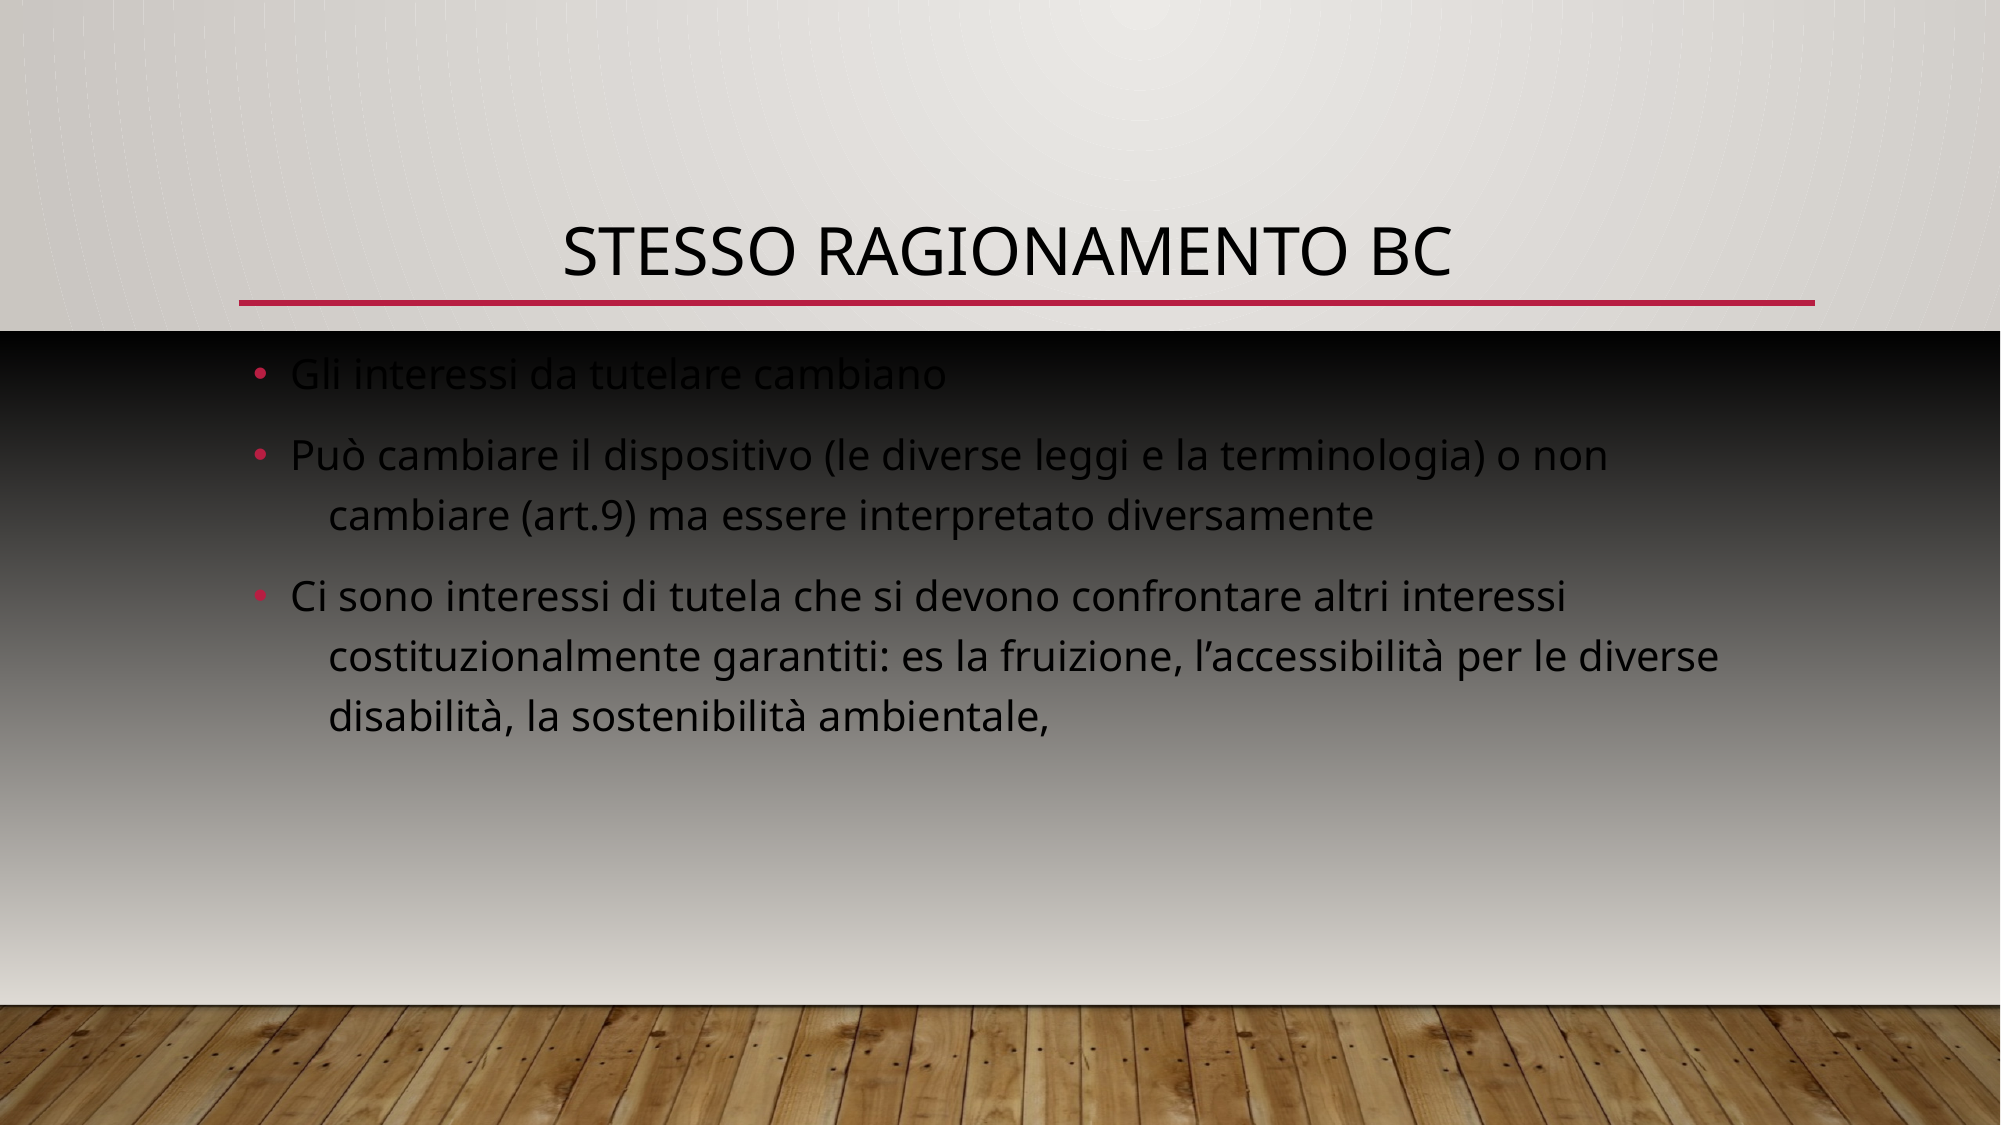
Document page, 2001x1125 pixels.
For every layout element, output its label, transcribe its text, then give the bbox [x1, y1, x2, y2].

list Gli interessi da tutelare cambiano Può cambiare il dispositivo (le diverse leggi e la terminologia) o non cambiare (art.9) ma essere interpretato diversamente Ci sono interessi di tutela che si devono confrontare altri interessi costituzionalmente garantiti: es la fruizione, l’accessibilità per le diverse disabilità, la sostenibilità ambientale, [238, 330, 1814, 897]
title Stesso ragionamento bc [238, 210, 1814, 305]
